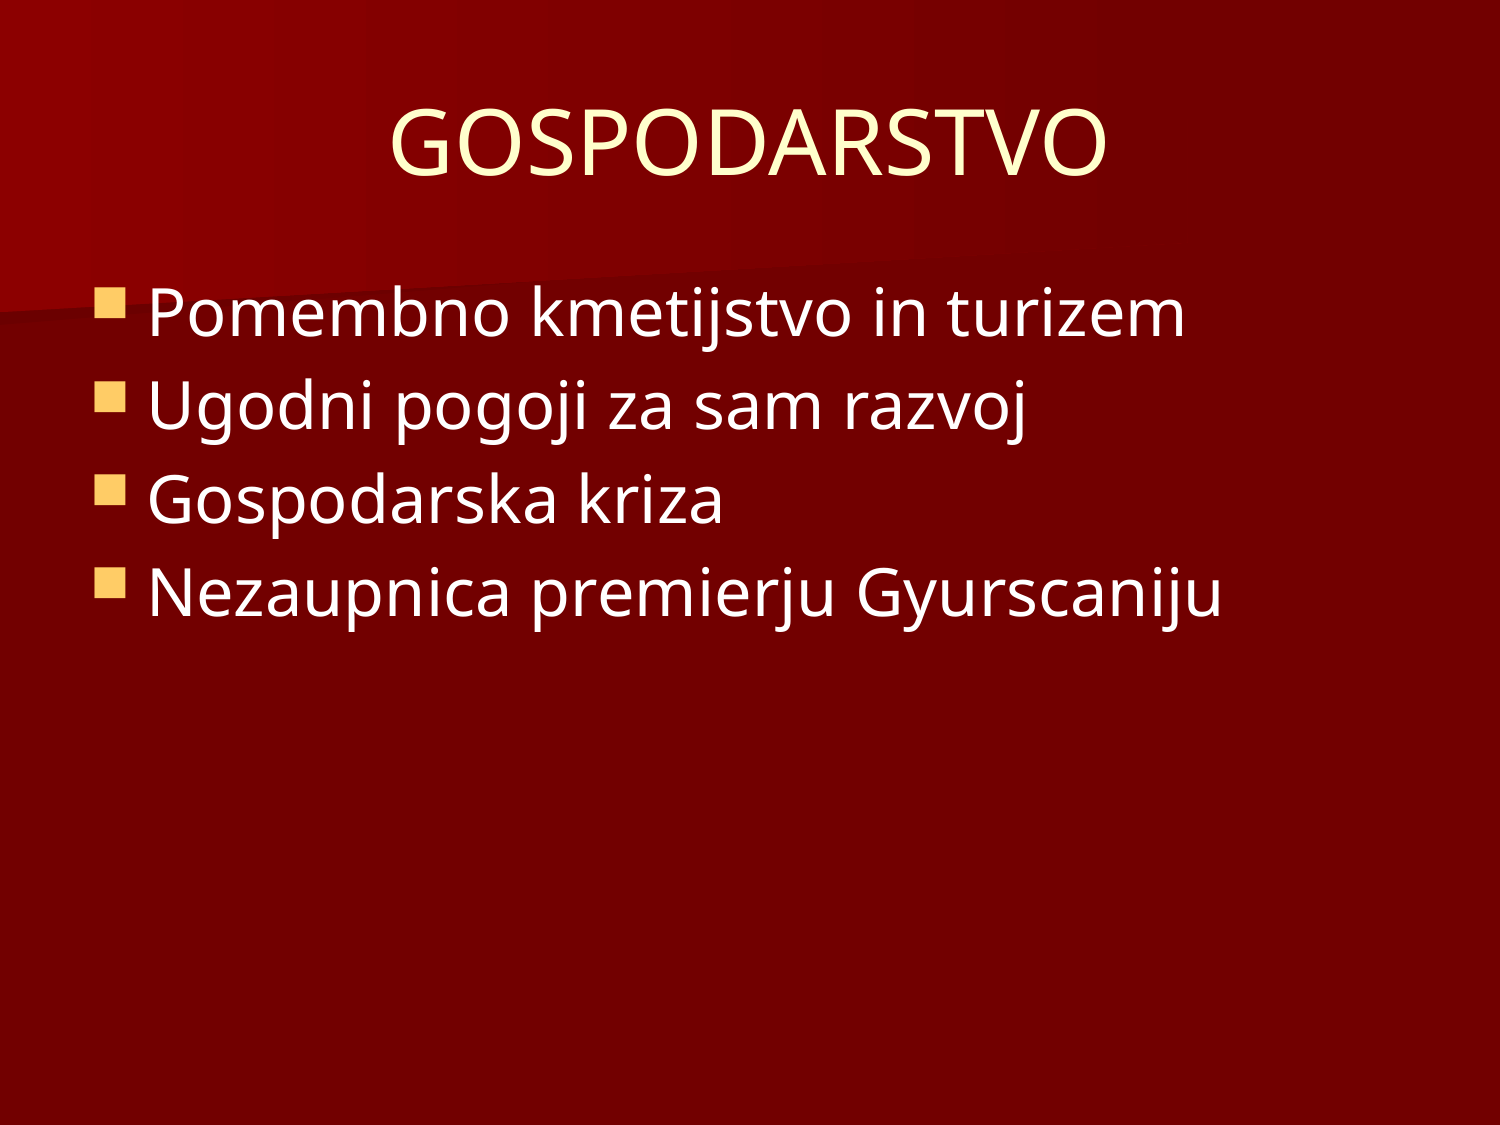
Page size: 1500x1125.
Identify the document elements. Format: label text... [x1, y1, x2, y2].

list Pomembno kmetijstvo in turizem Ugodni pogoji za sam razvoj Gospodarska kriza Nezaupnica premierju Gyurscaniju [75, 262, 1425, 1000]
title GOSPODARSTVO [75, 45, 1425, 233]
